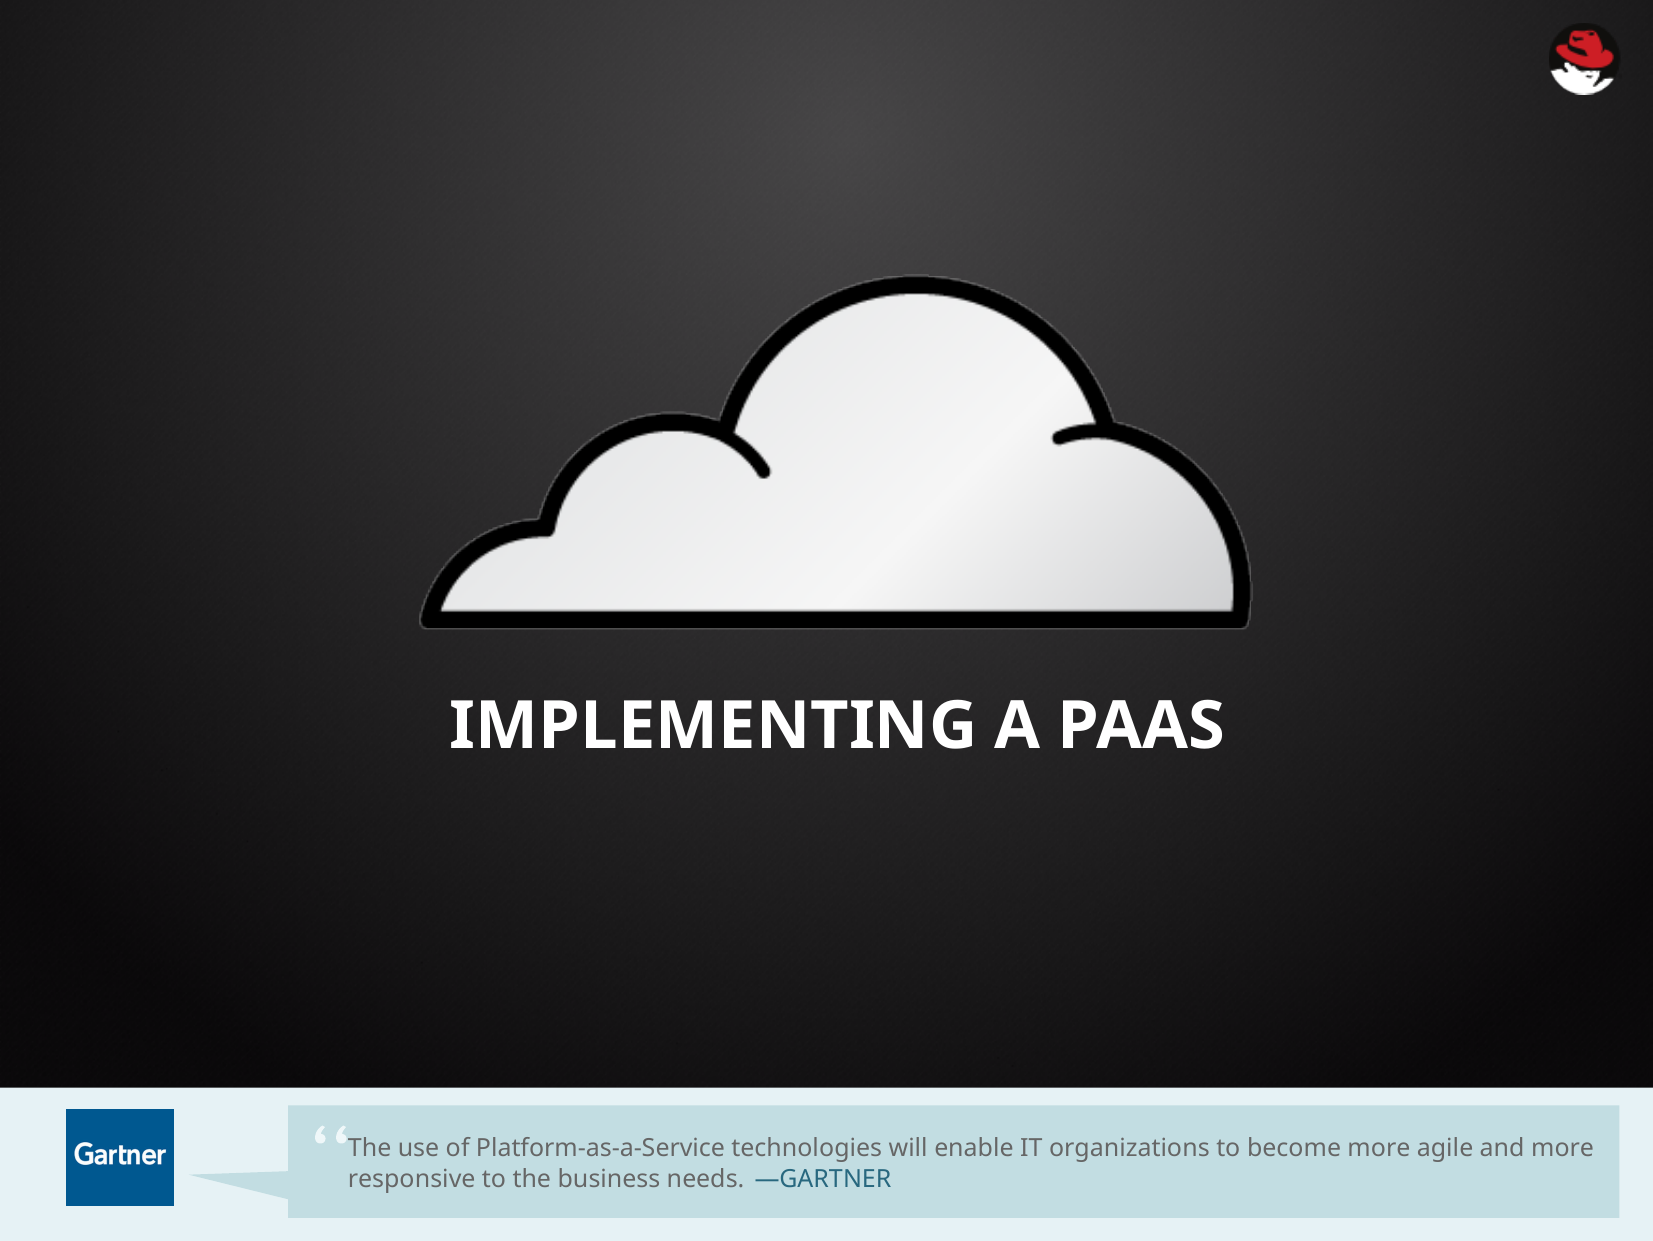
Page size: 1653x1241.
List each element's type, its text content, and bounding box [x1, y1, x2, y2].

text_box The use of Platform-as-a-Service technologies will enable IT organizations to become more agile and more responsive to the business needs. [333, 1121, 1607, 1201]
picture [0, 0, 1653, 1087]
text_box —GARTNER [739, 1153, 1257, 1201]
picture [66, 1109, 174, 1206]
subtitle IMPLEMENTING A PAAS [100, 581, 1518, 872]
text_box [188, 1105, 1620, 1218]
